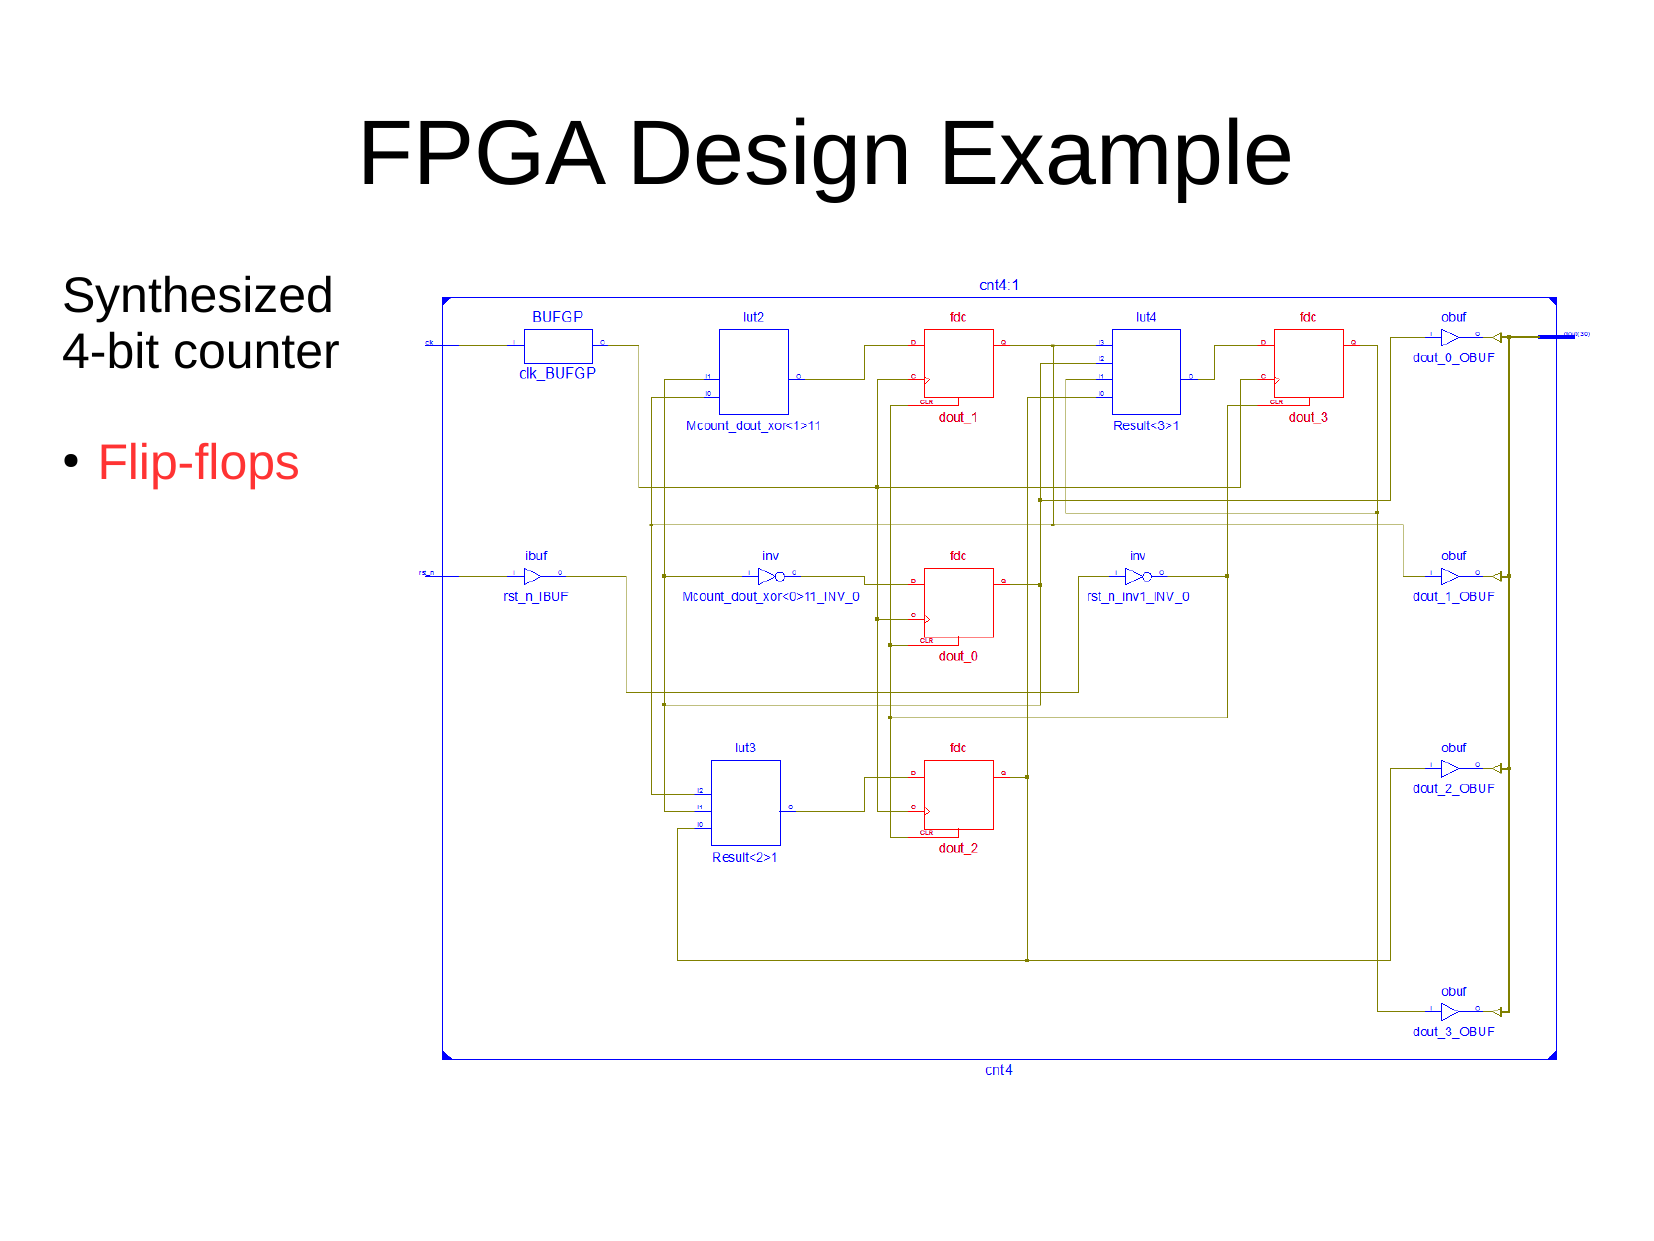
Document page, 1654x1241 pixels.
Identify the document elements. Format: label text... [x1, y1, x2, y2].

title FPGA Design Example [82, 49, 1571, 257]
text_box Synthesized 4-bit counter Flip-flops [47, 259, 402, 498]
picture [413, 265, 1595, 1090]
